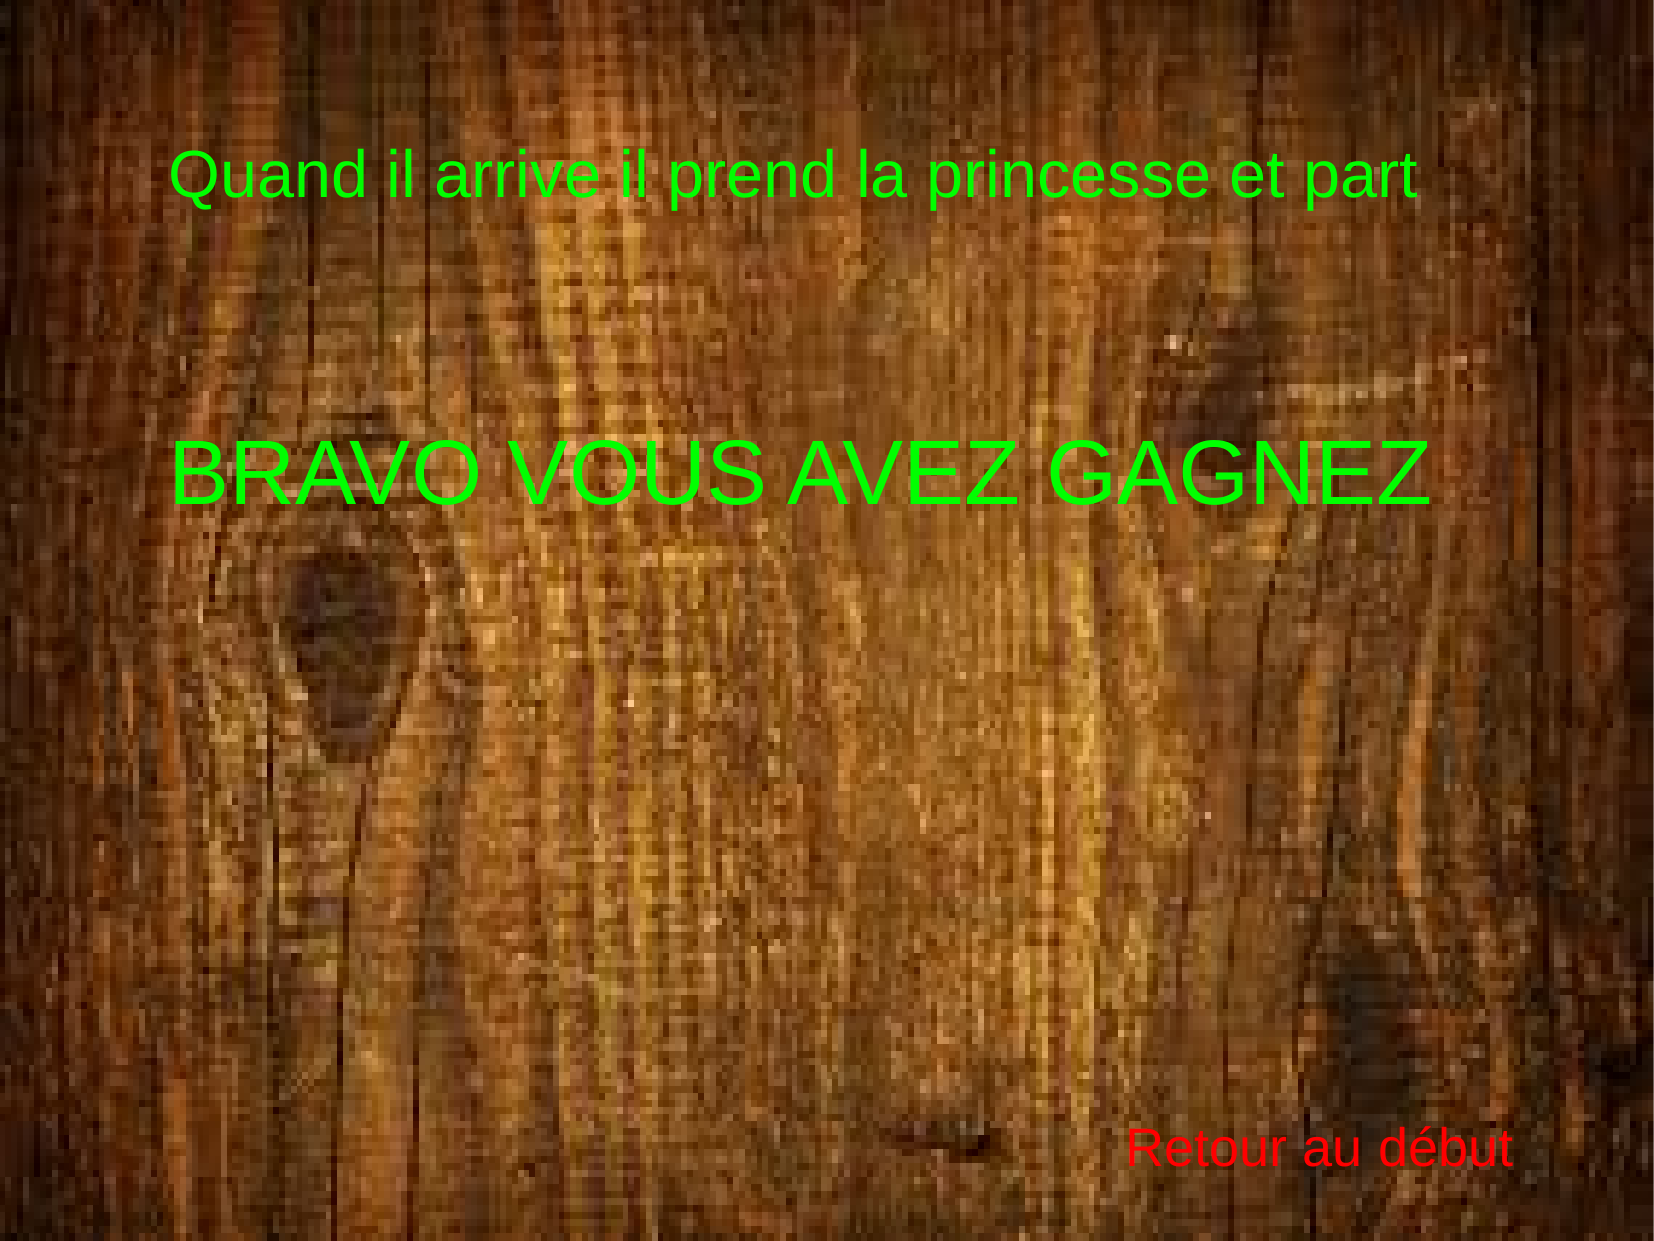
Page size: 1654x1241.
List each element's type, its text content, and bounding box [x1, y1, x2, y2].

picture [0, 0, 1654, 1241]
text_box Retour au début [1110, 1110, 1607, 1186]
text_box Quand il arrive il prend la princesse et part BRAVO VOUS AVEZ GAGNEZ [153, 129, 1501, 529]
